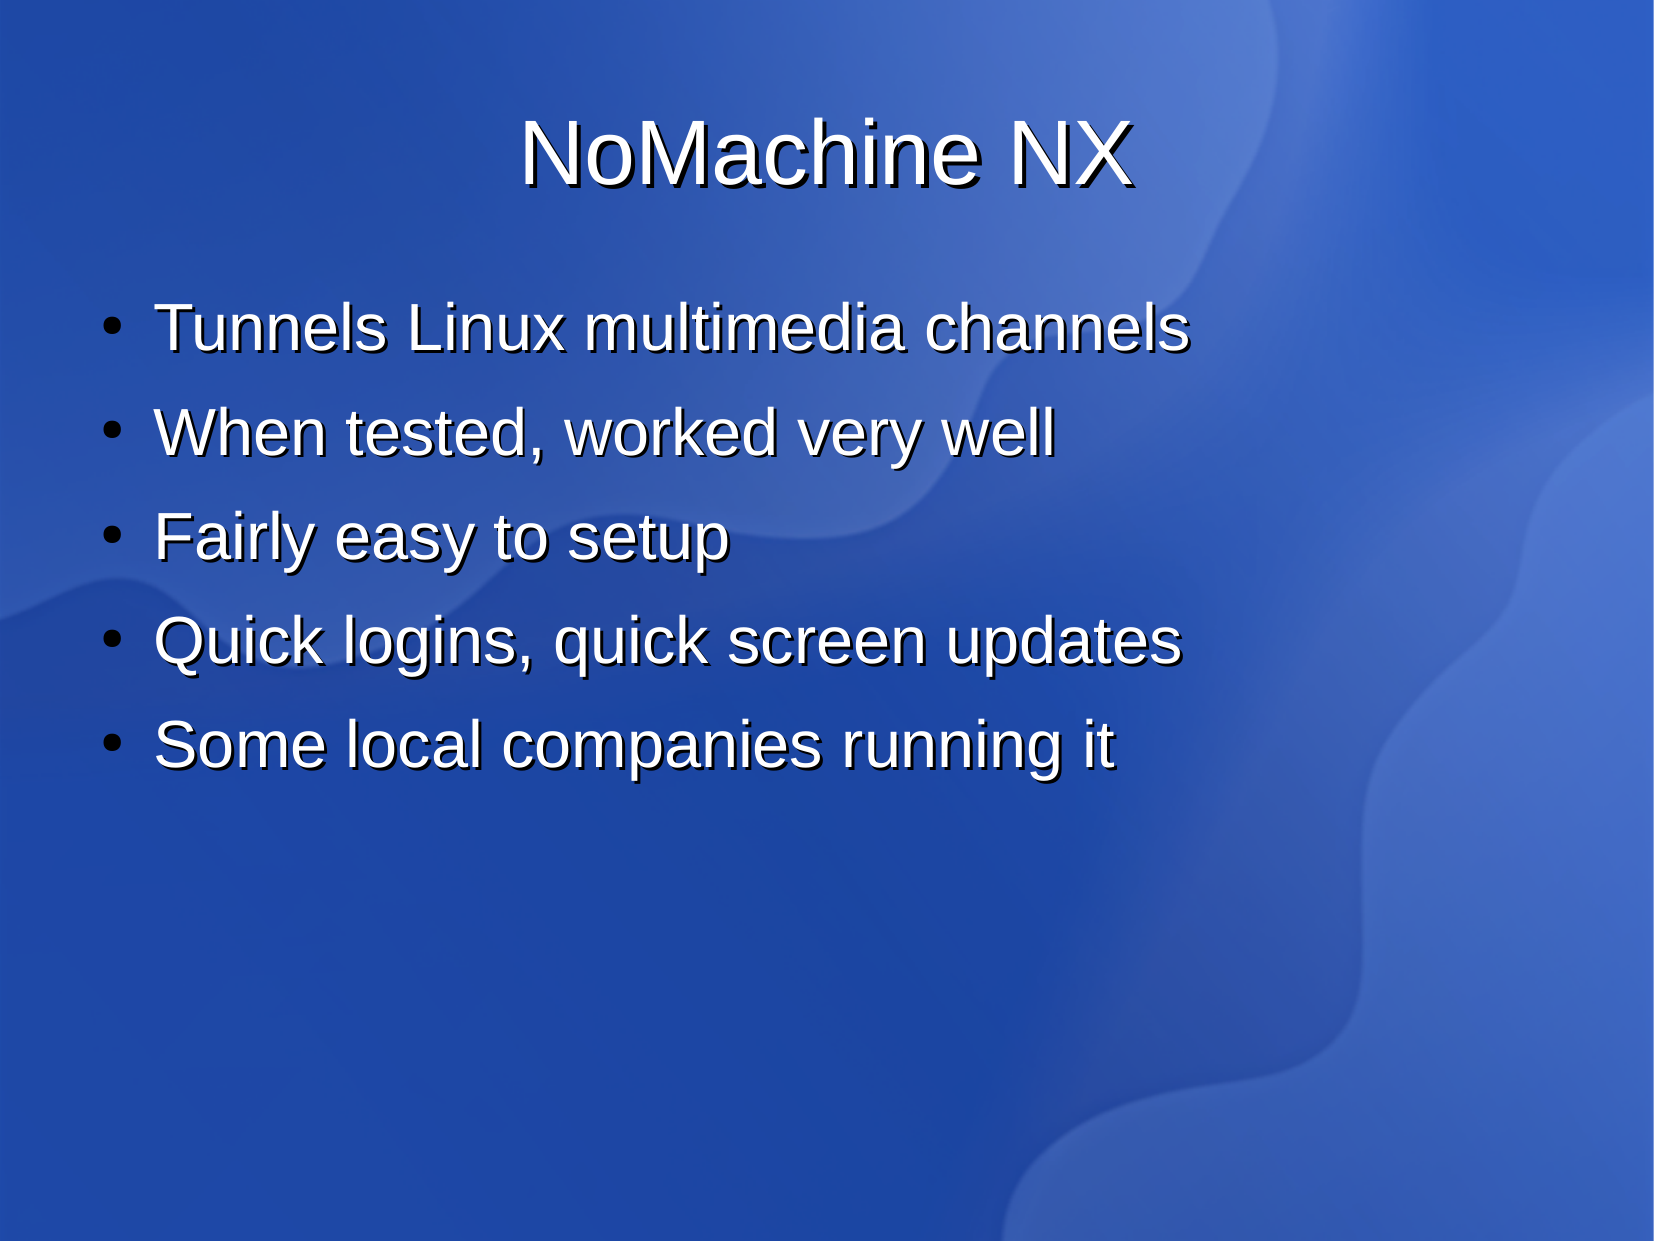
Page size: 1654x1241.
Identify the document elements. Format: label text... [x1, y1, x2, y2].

picture [0, 0, 1654, 1241]
list Tunnels Linux multimedia channels When tested, worked very well Fairly easy to setup Quick logins, quick screen updates Some local companies running it [82, 290, 1571, 1094]
title NoMachine NX [82, 56, 1571, 250]
